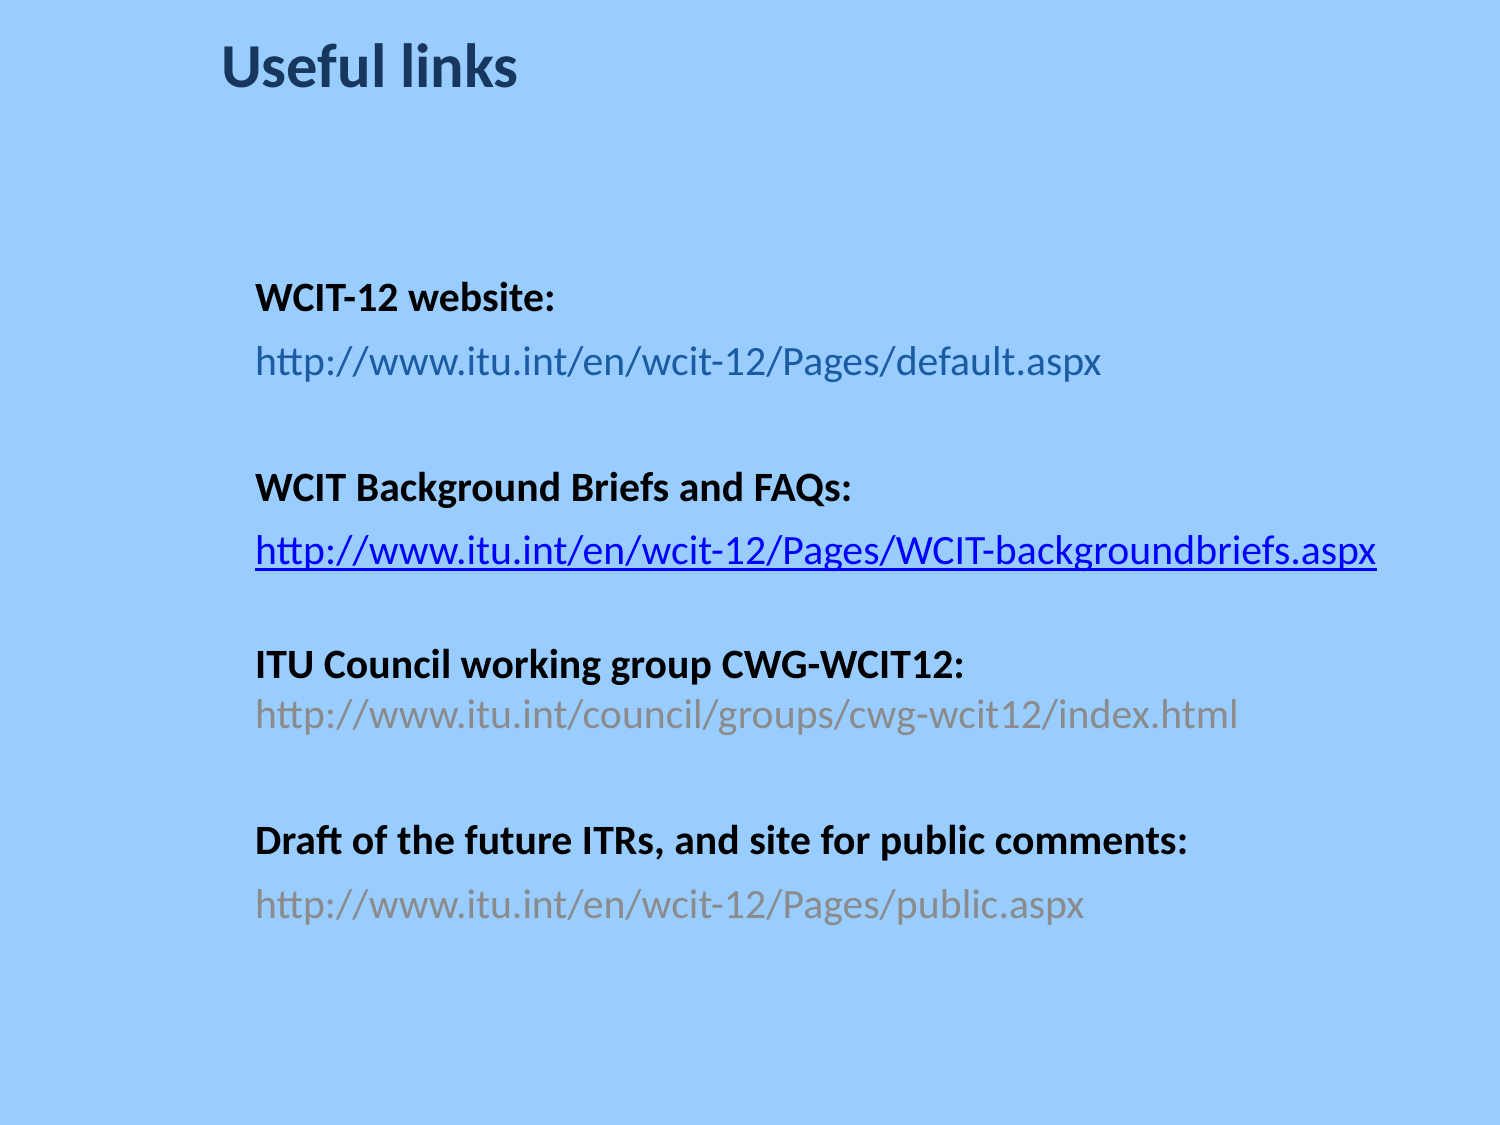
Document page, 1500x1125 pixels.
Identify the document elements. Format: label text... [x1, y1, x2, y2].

text_box WCIT-12 website: http://www.itu.int/en/wcit-12/Pages/default.aspx WCIT Background Briefs and FAQs: http://www.itu.int/en/wcit-12/Pages/WCIT-backgroundbriefs.aspx ITU Council working group CWG-WCIT12: http://www.itu.int/council/groups/cwg-wcit12/index.html Draft of the future ITRs, and site for public comments: http://www.itu.int/en/wcit-12/Pages/public.aspx [240, 199, 1500, 911]
text_box Useful links [206, 9, 1484, 109]
